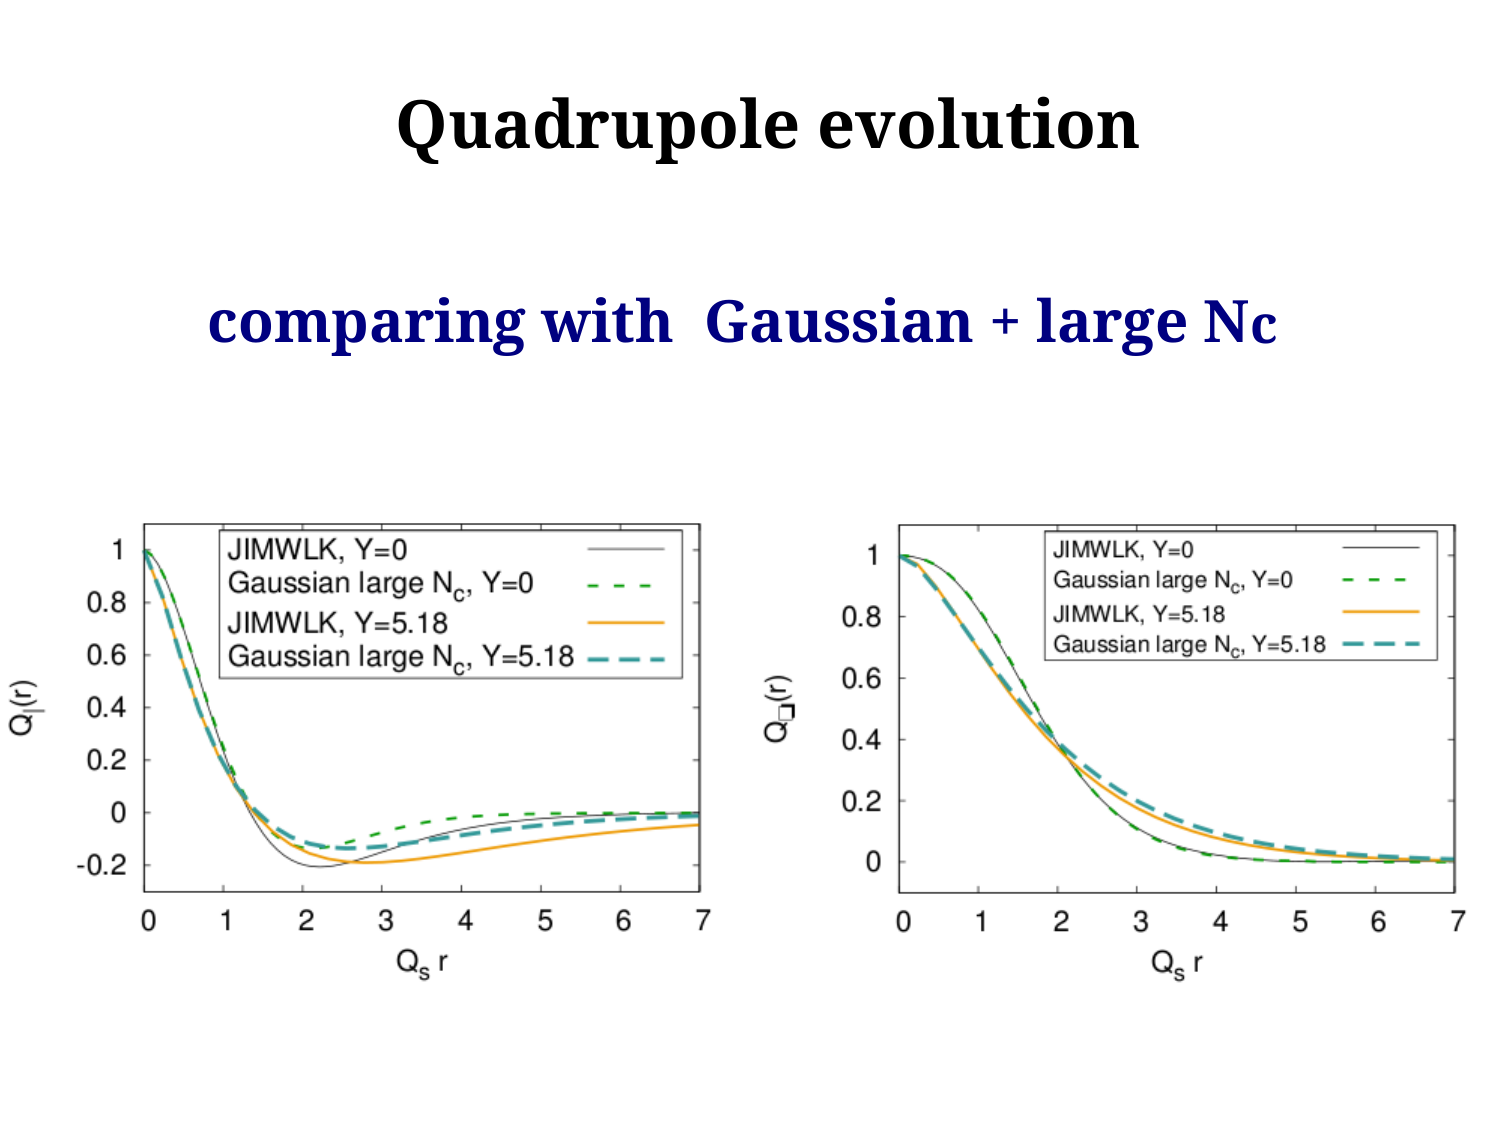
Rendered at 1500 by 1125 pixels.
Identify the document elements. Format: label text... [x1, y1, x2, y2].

text_box Quadrupole evolution [112, 75, 1426, 170]
picture [1, 489, 751, 1013]
picture [756, 490, 1500, 1014]
text_box comparing with Gaussian + large Nc [37, 264, 1463, 376]
